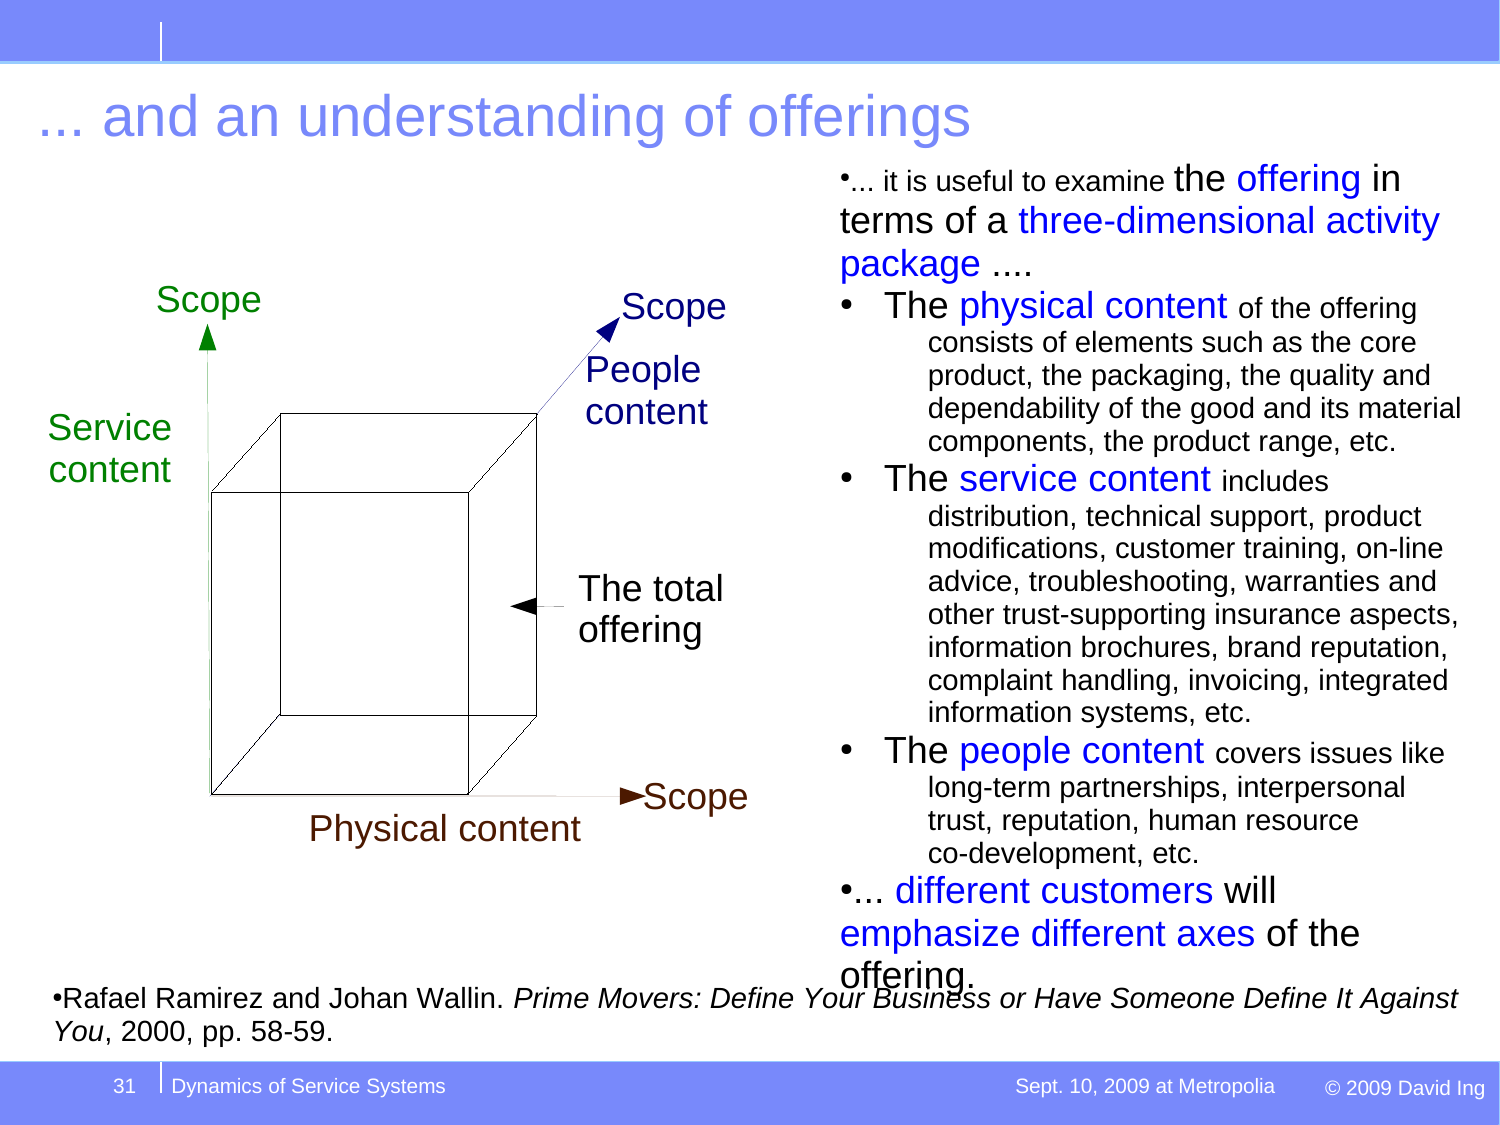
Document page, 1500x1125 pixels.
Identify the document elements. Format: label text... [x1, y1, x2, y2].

title ... and an understanding of offerings [37, 90, 1463, 205]
text_box ... it is useful to examine the offering in terms of a three-dimensional activity package .... The physical content of the offering consists of elements such as the core product, the packaging, the quality and dependability of the good and its material components, the product range, etc. The service content includes distribution, technical support, product modifications, customer training, on-line advice, troubleshooting, warranties and other trust-supporting insurance aspects, information brochures, brand reputation, complaint handling, invoicing, integrated information systems, etc. The people content covers issues like long-term partnerships, interpersonal trust, reputation, human resource co-development, etc. ... different customers will emphasize different axes of the offering. [825, 149, 1483, 1013]
text_box The total offering [563, 549, 744, 659]
text_box People content [570, 340, 736, 440]
text_box Scope [627, 767, 774, 825]
text_box Scope [606, 278, 752, 336]
text_box [280, 493, 468, 716]
text_box Physical content [250, 799, 640, 857]
text_box [280, 413, 537, 716]
text_box Service content [13, 396, 207, 499]
text_box Scope [141, 270, 287, 328]
text_box Rafael Ramirez and Johan Wallin. Prime Movers: Define Your Business or Have Someone Define It Against You, 2000, pp. 58-59. [37, 975, 1487, 1065]
